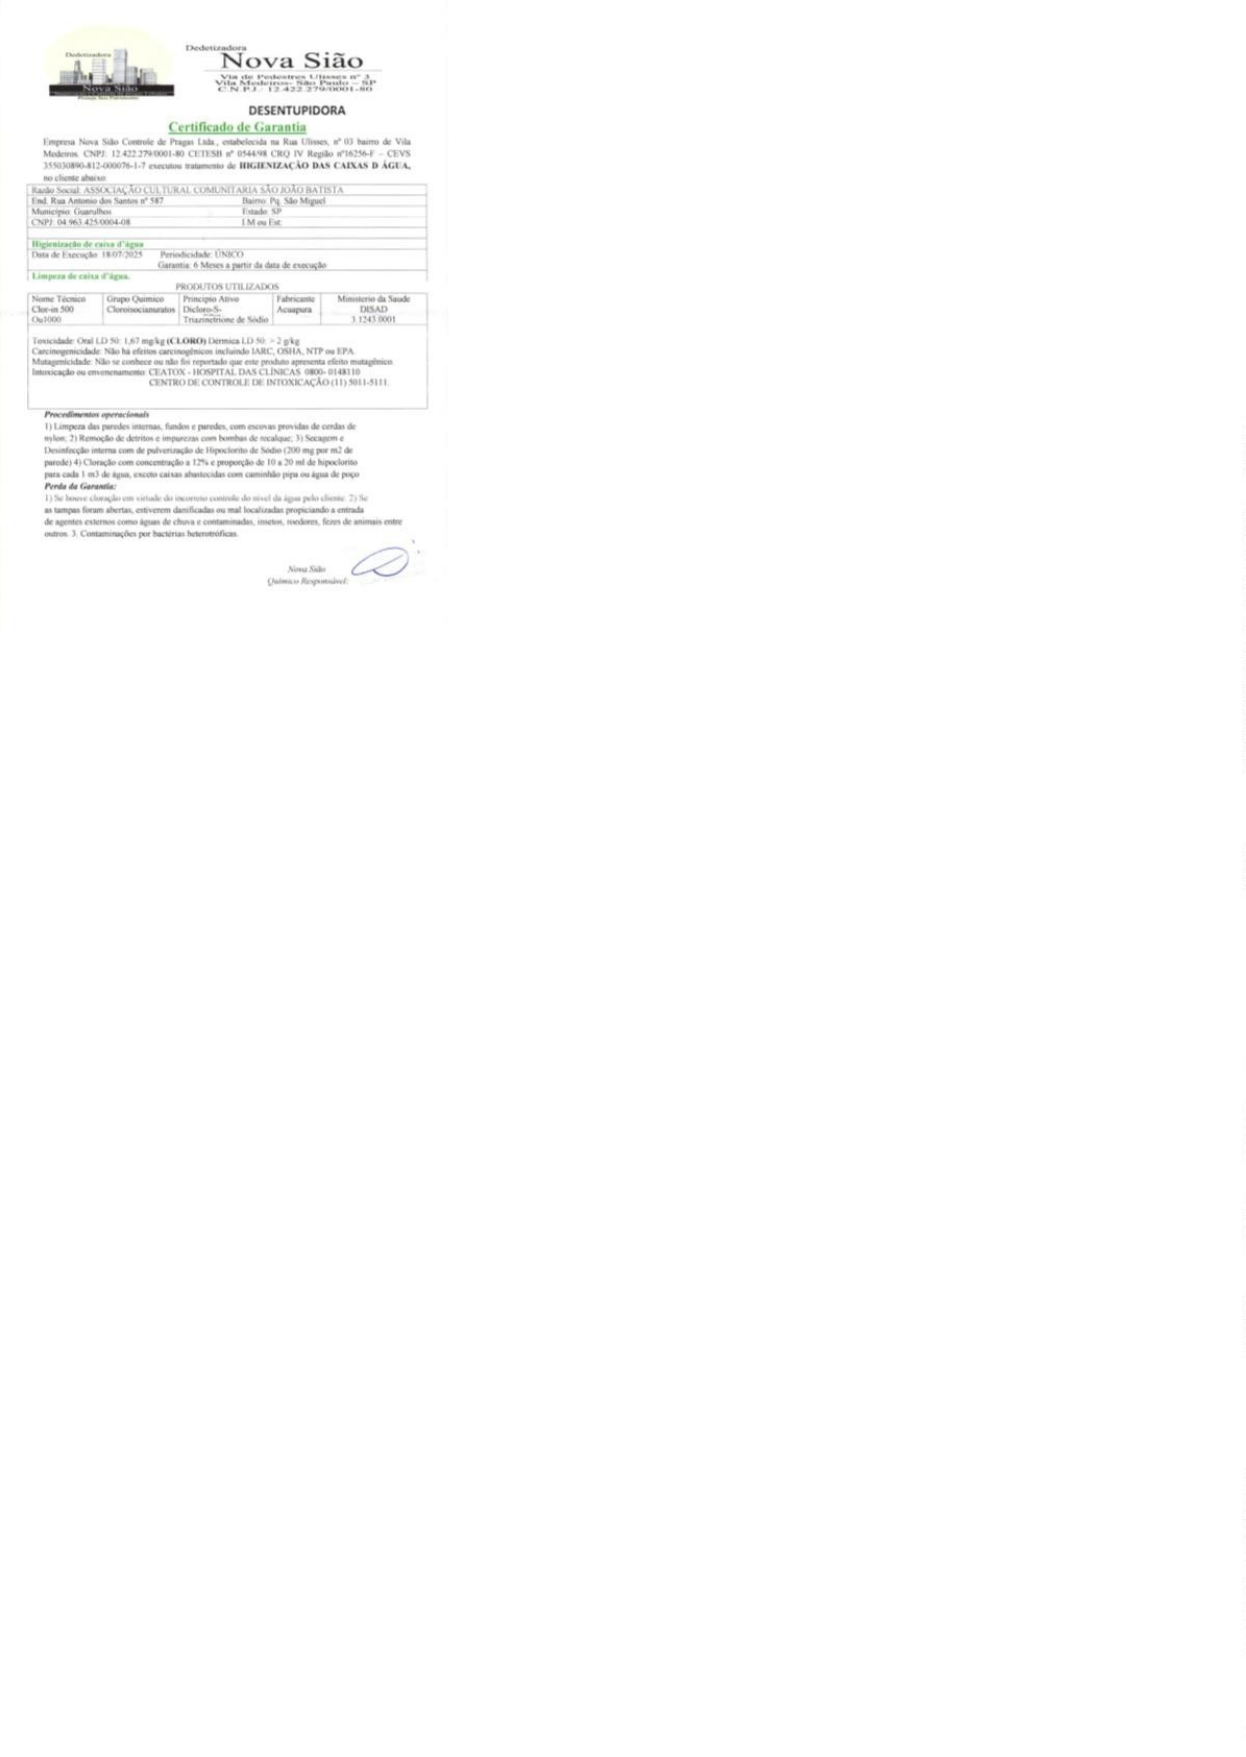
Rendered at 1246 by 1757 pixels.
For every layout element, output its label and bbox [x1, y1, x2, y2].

text_box [0, 0, 1246, 1757]
